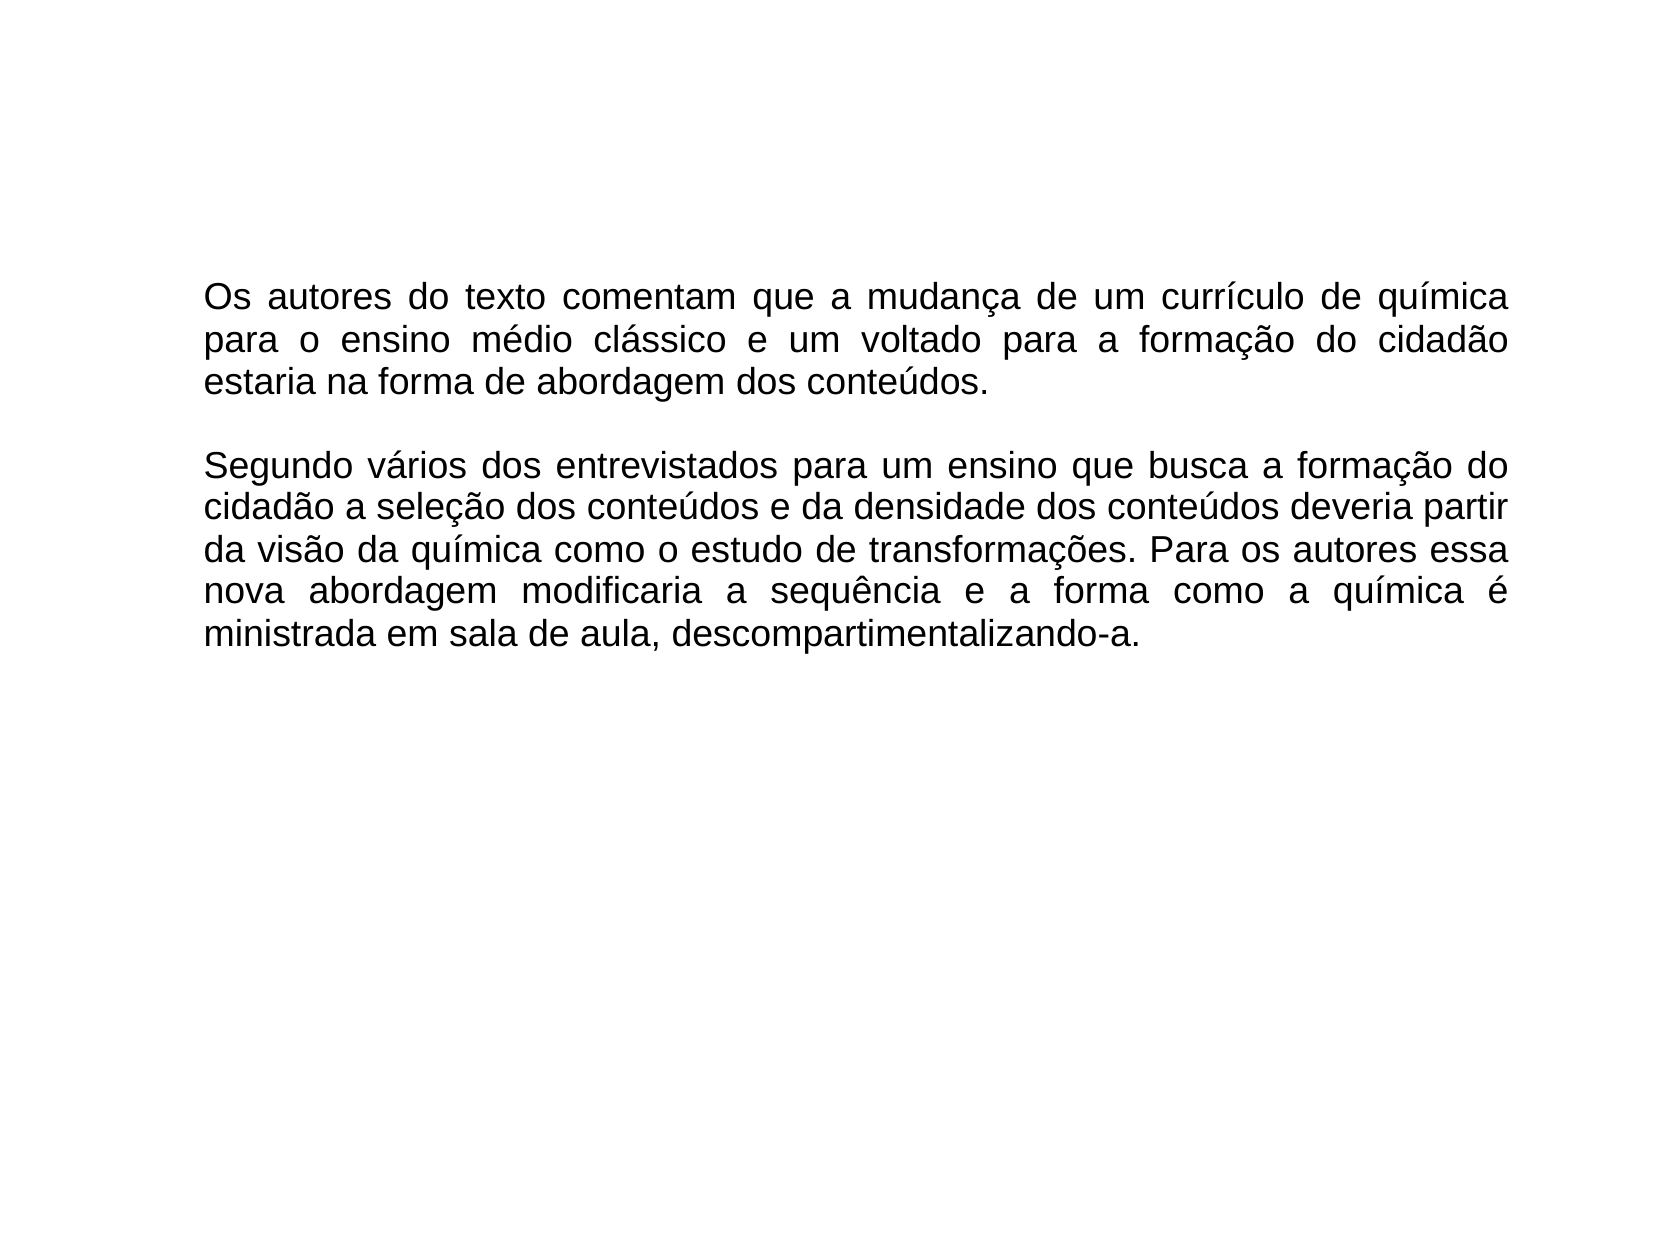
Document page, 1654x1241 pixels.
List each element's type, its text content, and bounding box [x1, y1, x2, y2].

text_box Os autores do texto comentam que a mudança de um currículo de química para o ensino médio clássico e um voltado para a formação do cidadão estaria na forma de abordagem dos conteúdos. Segundo vários dos entrevistados para um ensino que busca a formação do cidadão a seleção dos conteúdos e da densidade dos conteúdos deveria partir da visão da química como o estudo de transformações. Para os autores essa nova abordagem modificaria a sequência e a forma como a química é ministrada em sala de aula, descompartimentalizando-a. [188, 268, 1524, 662]
